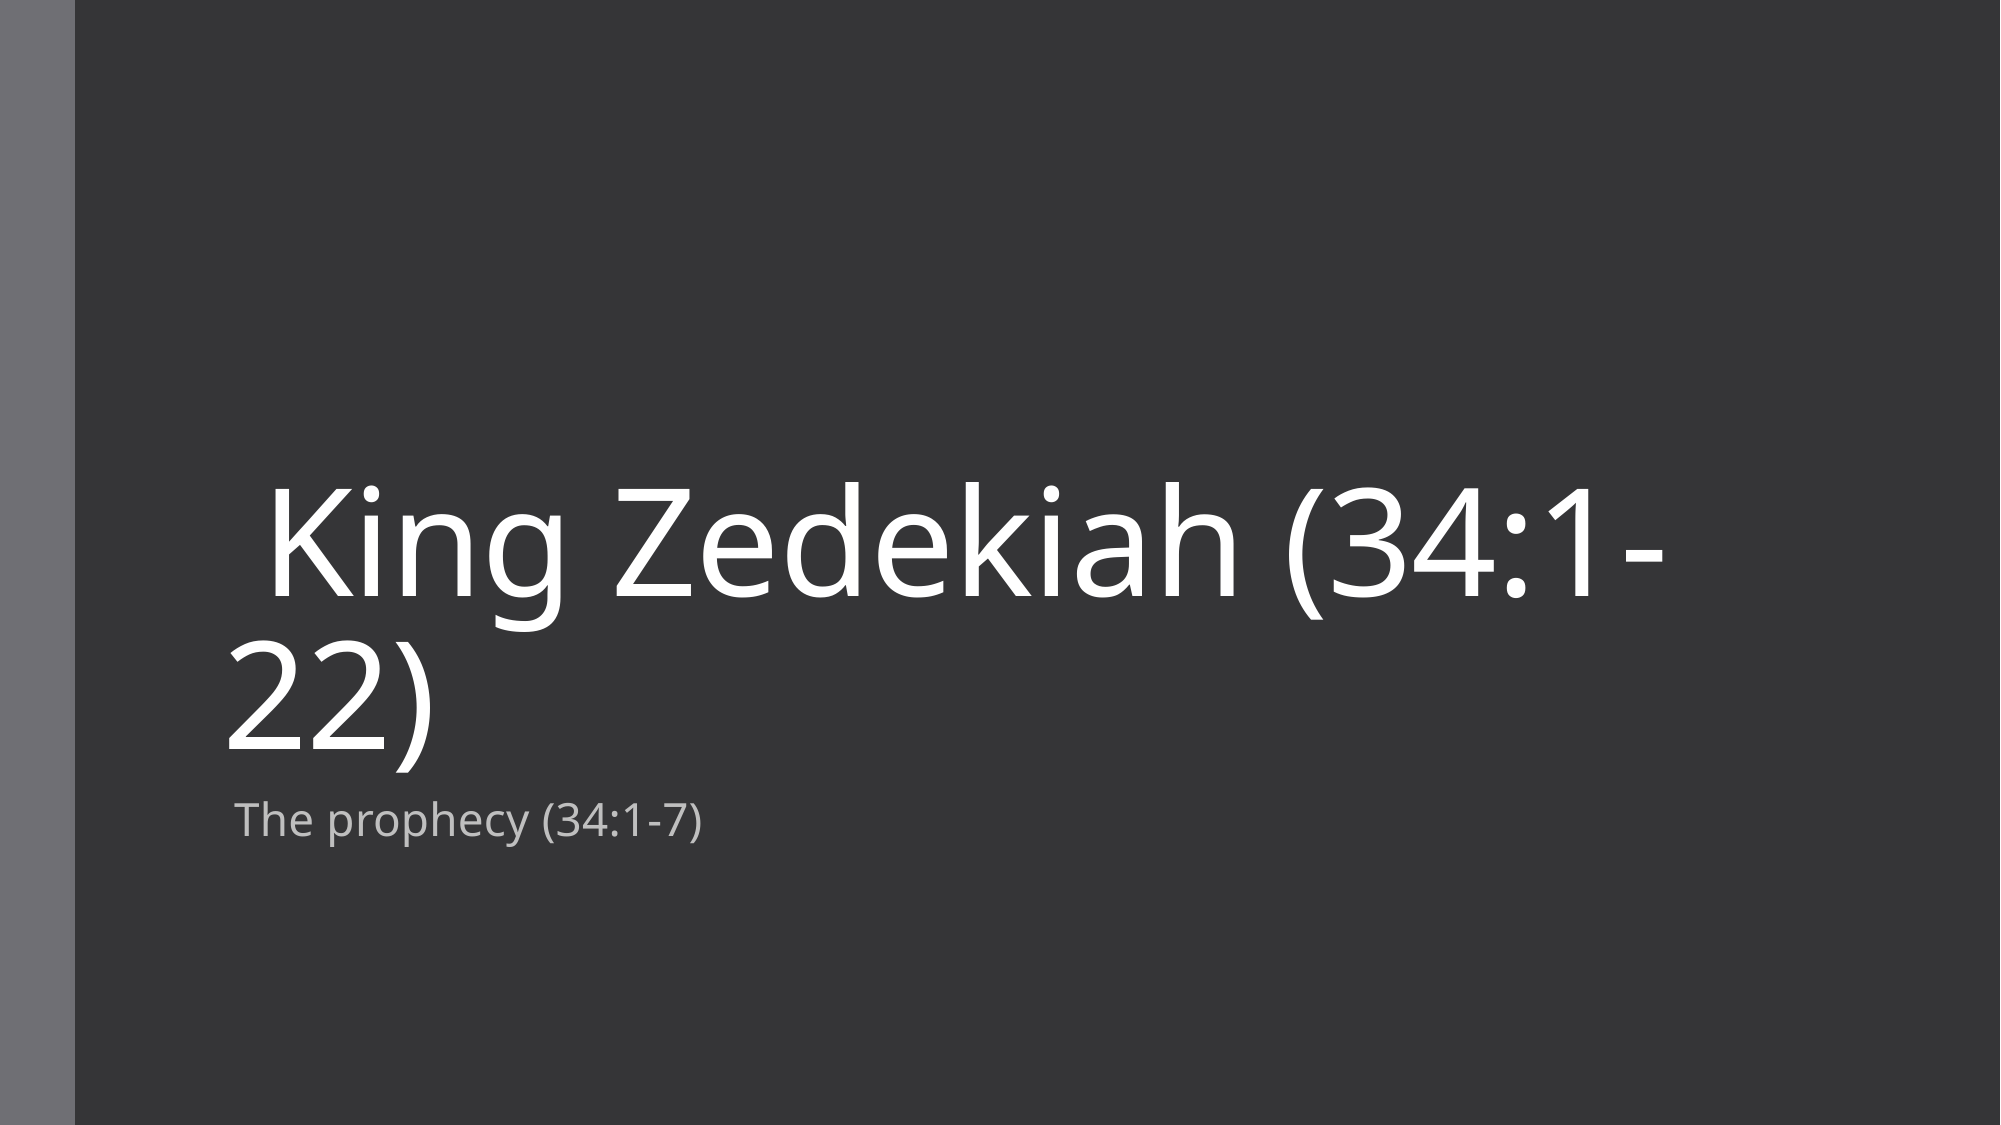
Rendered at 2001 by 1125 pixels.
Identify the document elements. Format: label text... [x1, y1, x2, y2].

title King Zedekiah (34:1-22) [206, 124, 1752, 787]
subtitle The prophecy (34:1-7) [206, 787, 1752, 1066]
